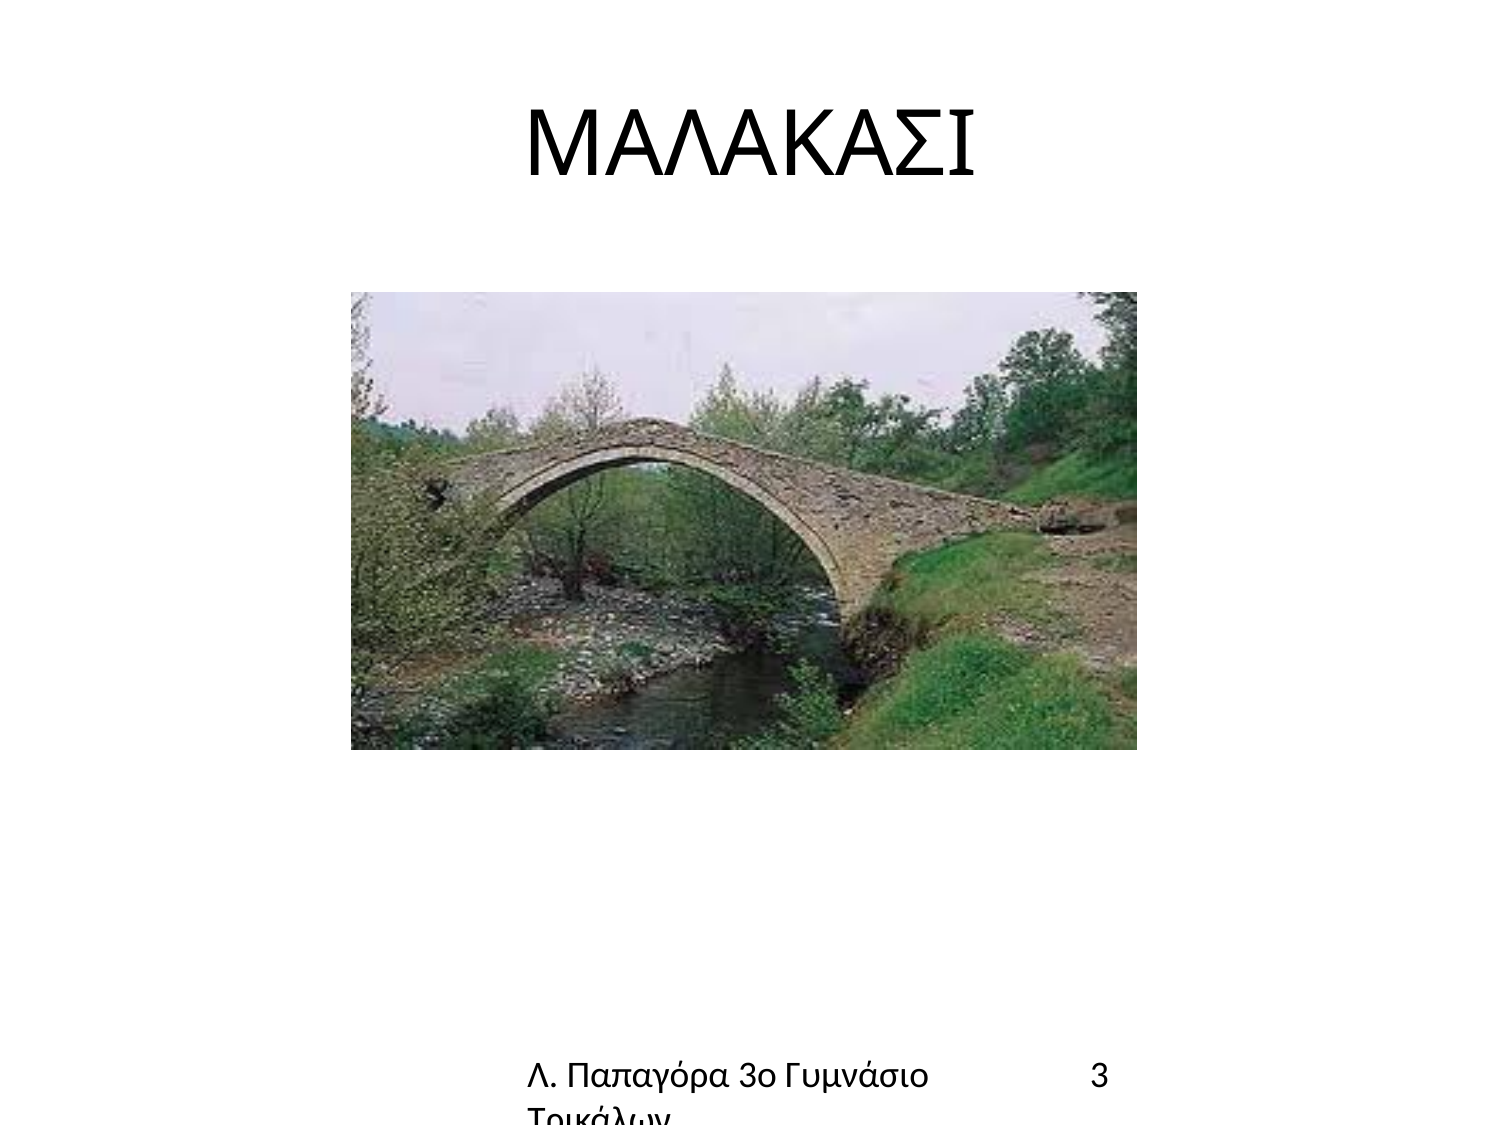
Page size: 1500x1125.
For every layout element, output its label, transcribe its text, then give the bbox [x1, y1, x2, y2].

slide_number <αριθμός> [1074, 1042, 1425, 1103]
title ΜΑΛΑΚΑΣΙ [75, 45, 1425, 233]
picture [351, 292, 1137, 750]
footer Λ. Παπαγόρα 3ο Γυμνάσιο Τρικάλων [512, 1042, 988, 1103]
